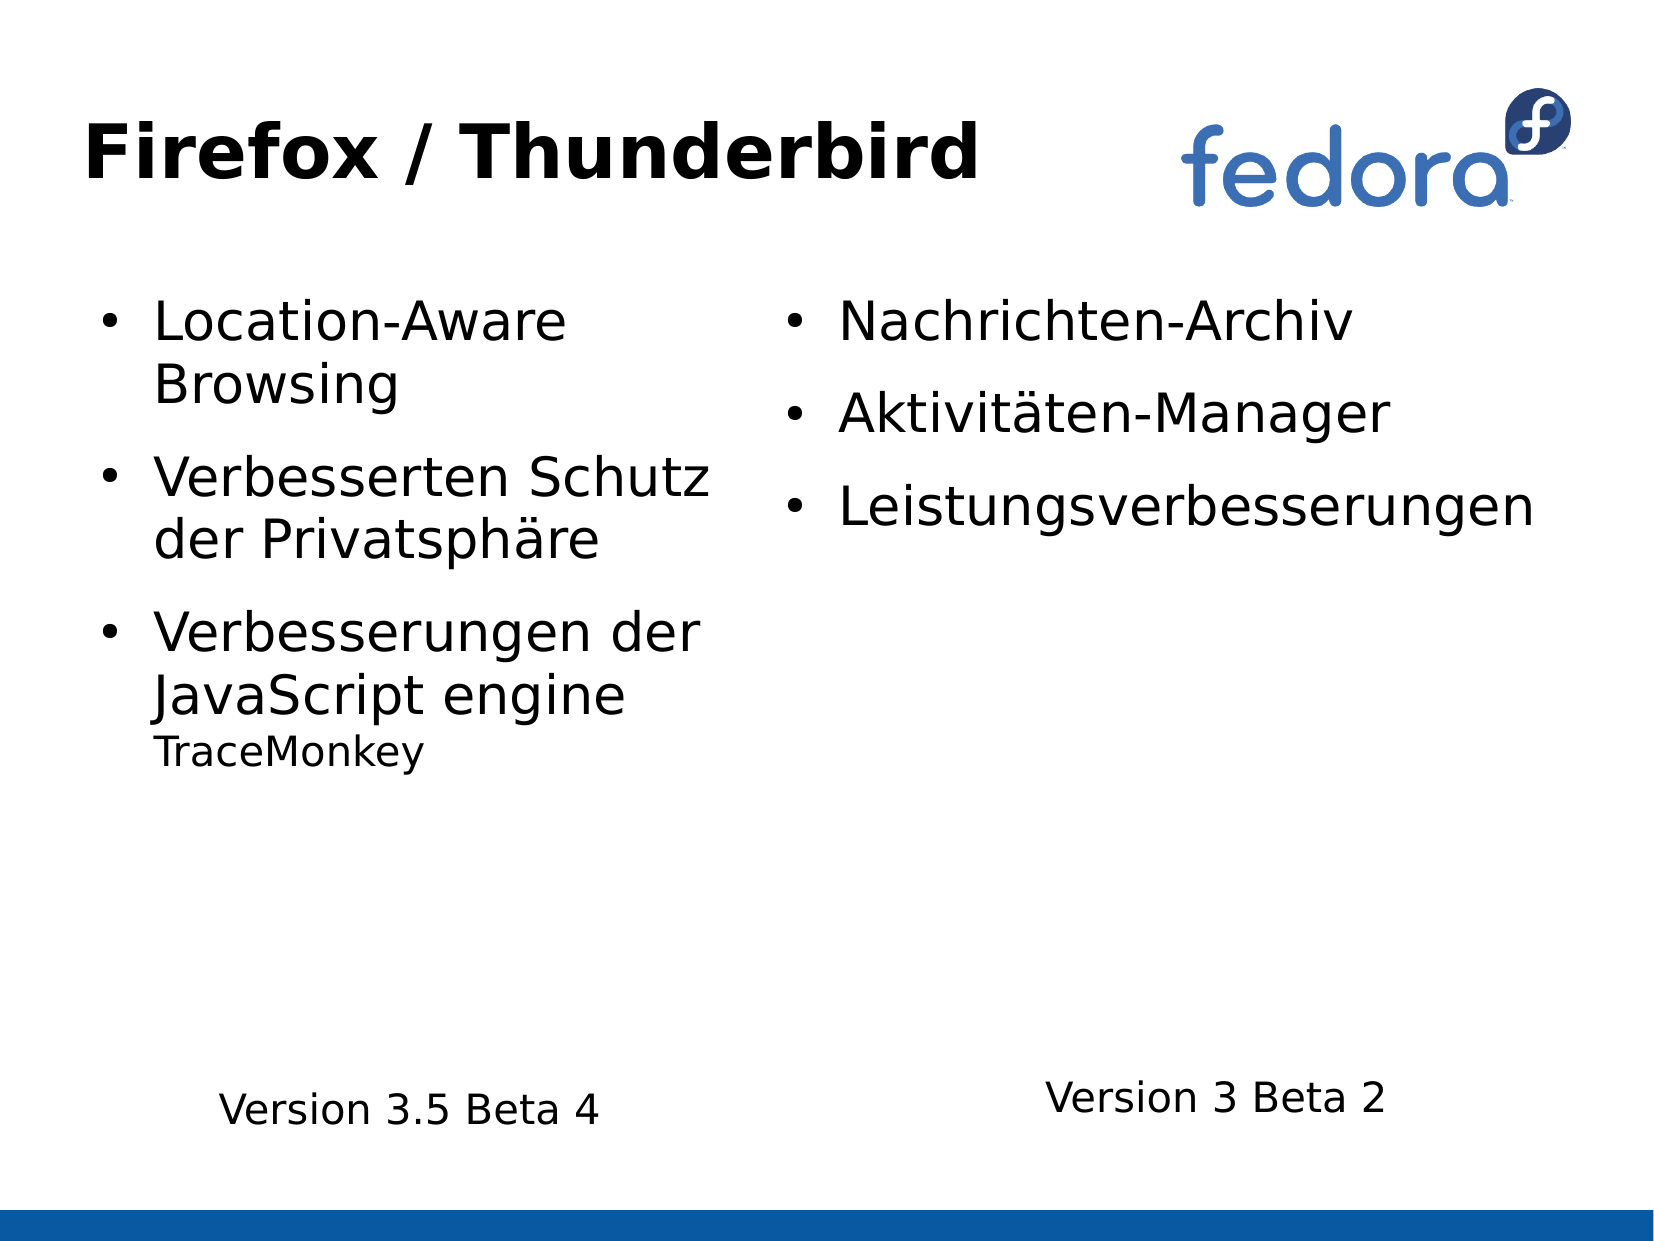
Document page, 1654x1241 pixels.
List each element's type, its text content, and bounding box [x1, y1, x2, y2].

title Firefox / Thunderbird [82, 49, 1182, 257]
text_box Version 3 Beta 2 [974, 1073, 1418, 1123]
text_box Version 3.5 Beta 4 [147, 1085, 709, 1135]
picture [0, 1210, 1654, 1241]
list Nachrichten-Archiv Aktivitäten-Manager Leistungsverbesserungen [767, 290, 1565, 1094]
list Location-Aware Browsing Verbesserten Schutz der Privatsphäre Verbesserungen der JavaScript engine TraceMonkey [82, 290, 809, 1109]
picture [1182, 88, 1571, 207]
